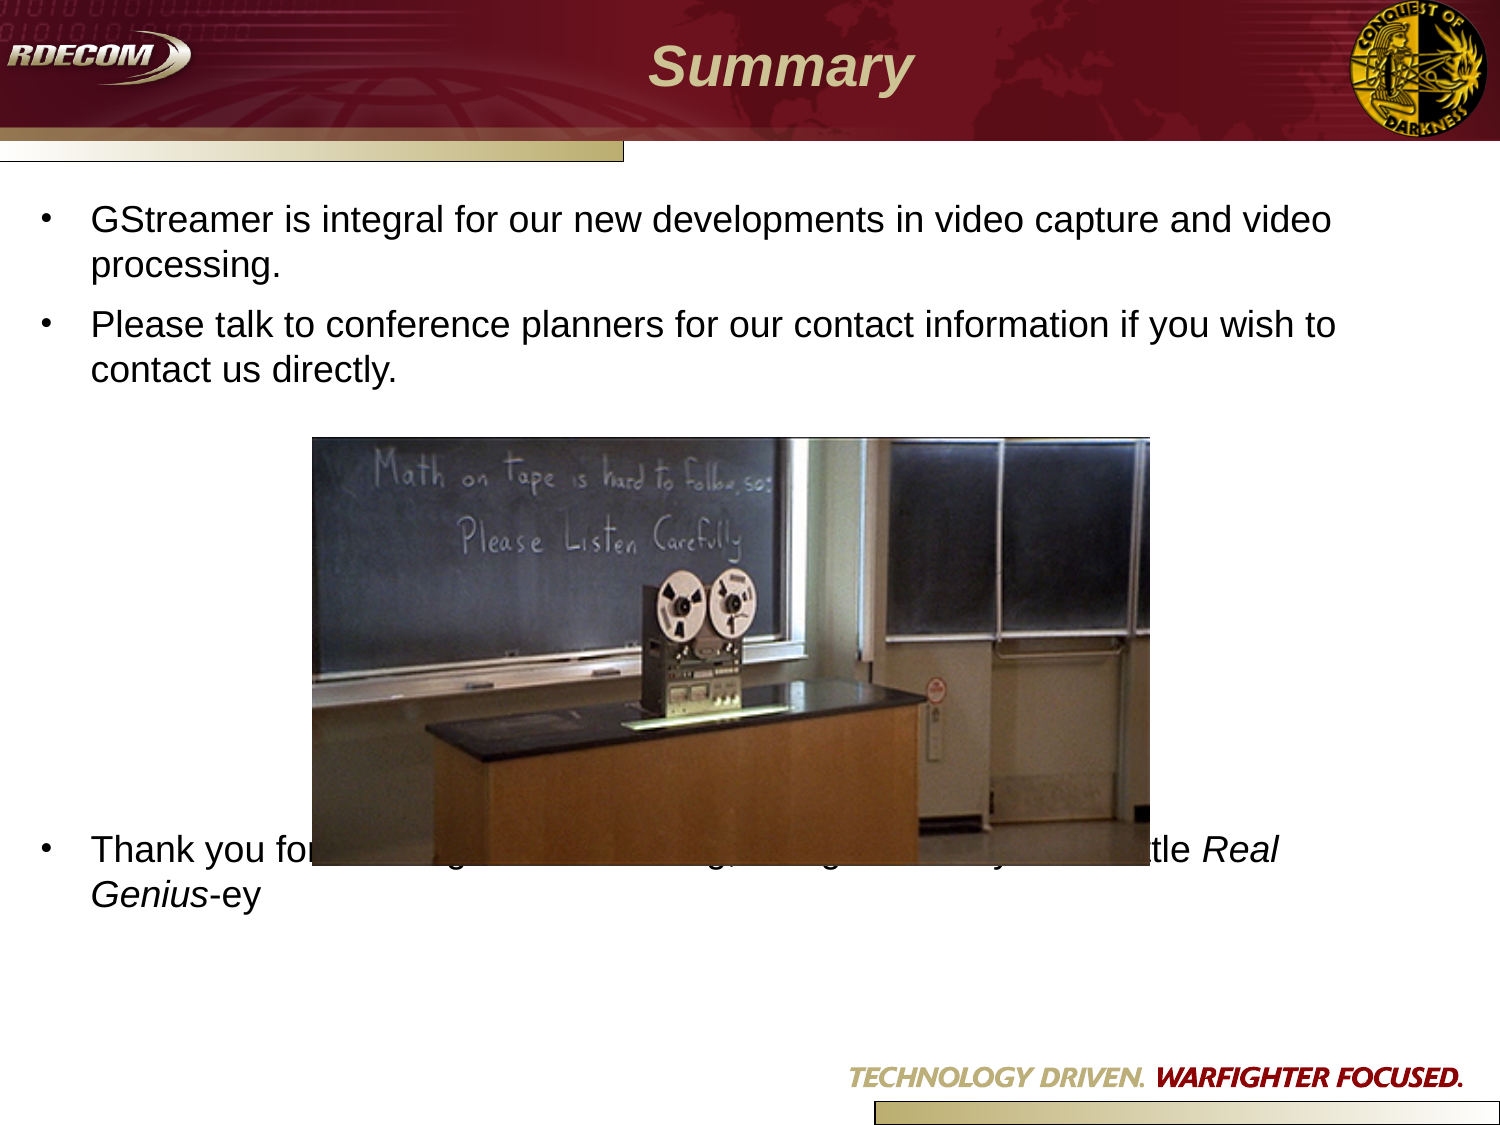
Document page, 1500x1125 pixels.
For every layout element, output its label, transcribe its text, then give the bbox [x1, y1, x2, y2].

list GStreamer is integral for our new developments in video capture and video processing. Please talk to conference planners for our contact information if you wish to contact us directly. Thank you for listening to our recoding, though this may feel a little Real Genius-ey [24, 187, 1425, 930]
picture [0, 0, 1500, 141]
title Summary [237, 0, 1325, 138]
picture [312, 437, 1150, 866]
